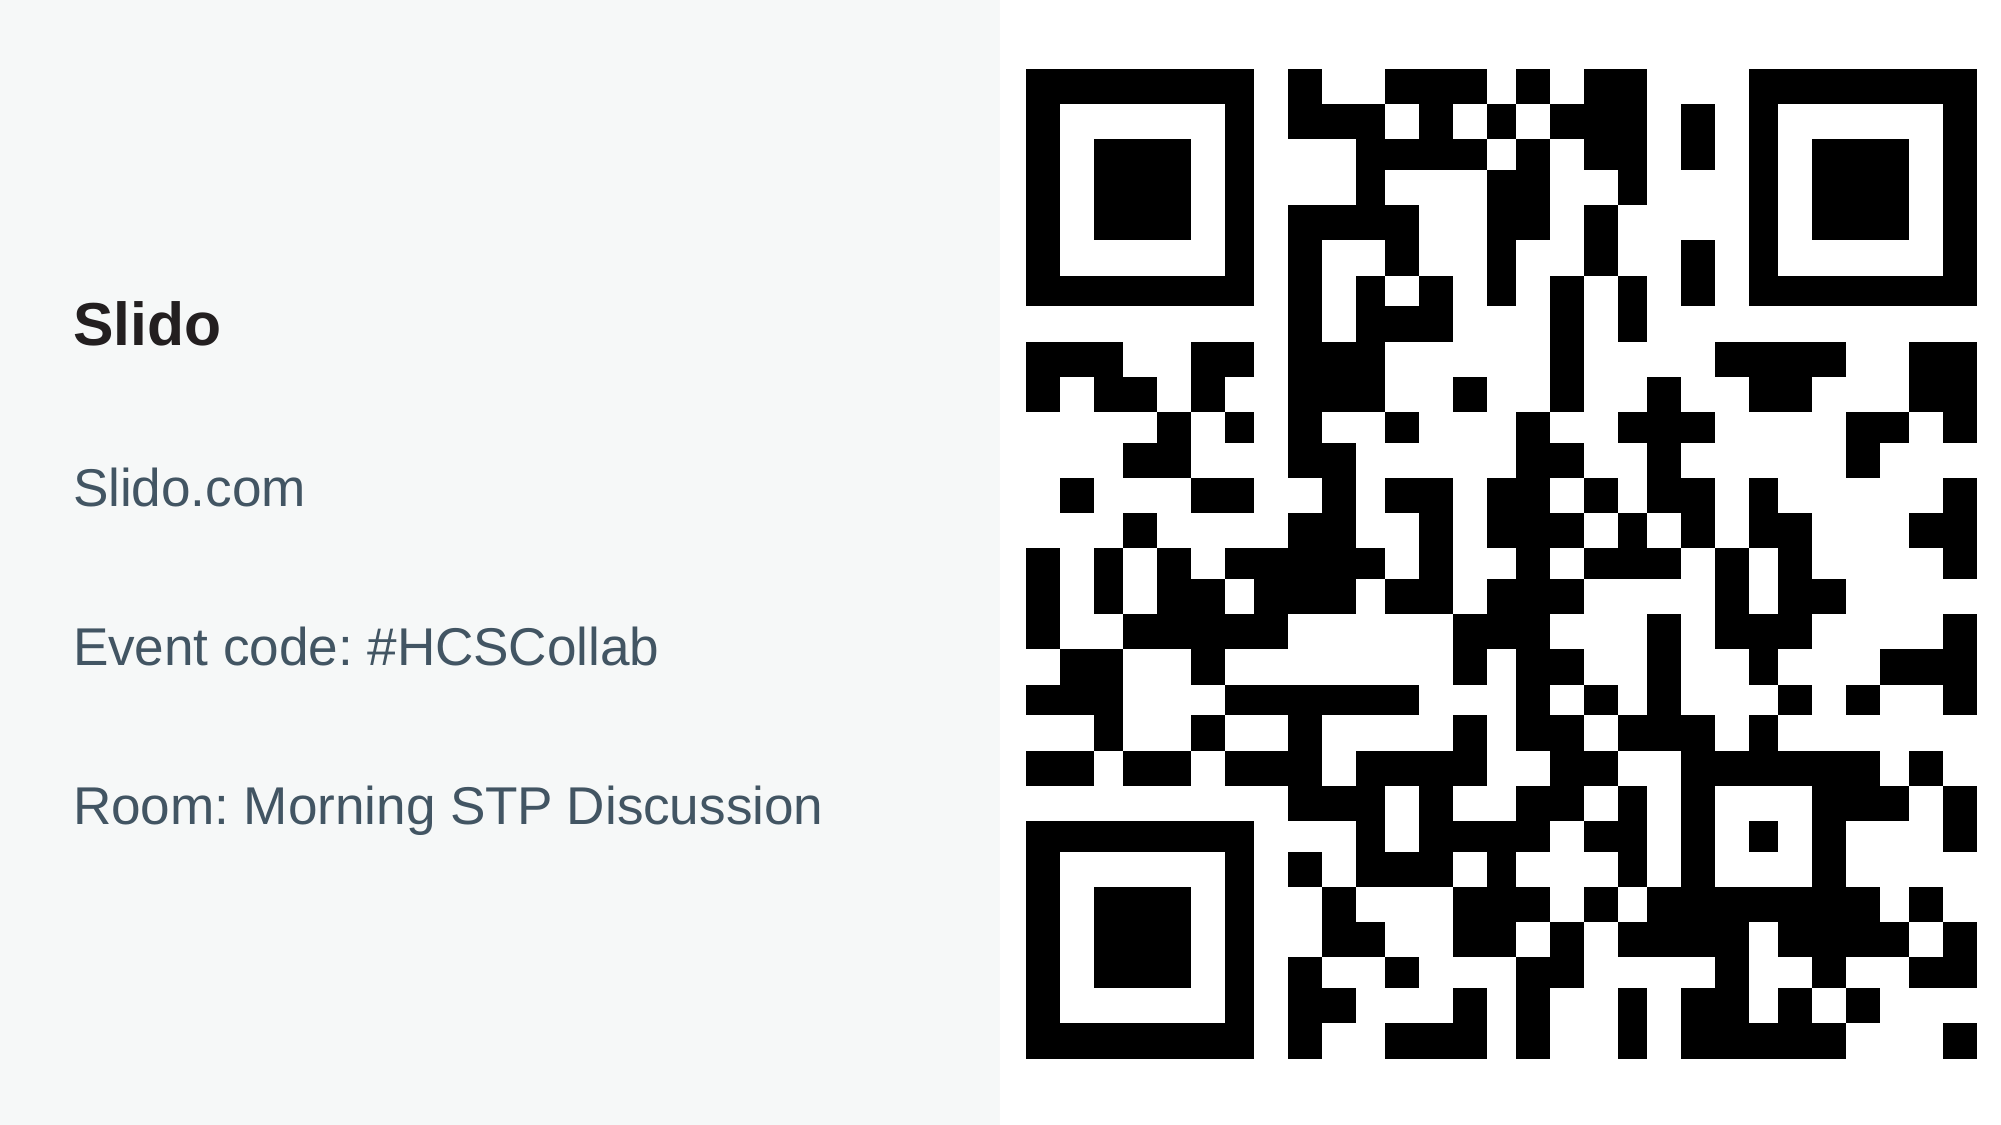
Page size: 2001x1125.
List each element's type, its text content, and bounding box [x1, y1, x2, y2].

title Slido Slido.com Event code: #HCSCollab Room: Morning STP Discussion [58, 270, 864, 990]
picture [999, 0, 2000, 1125]
